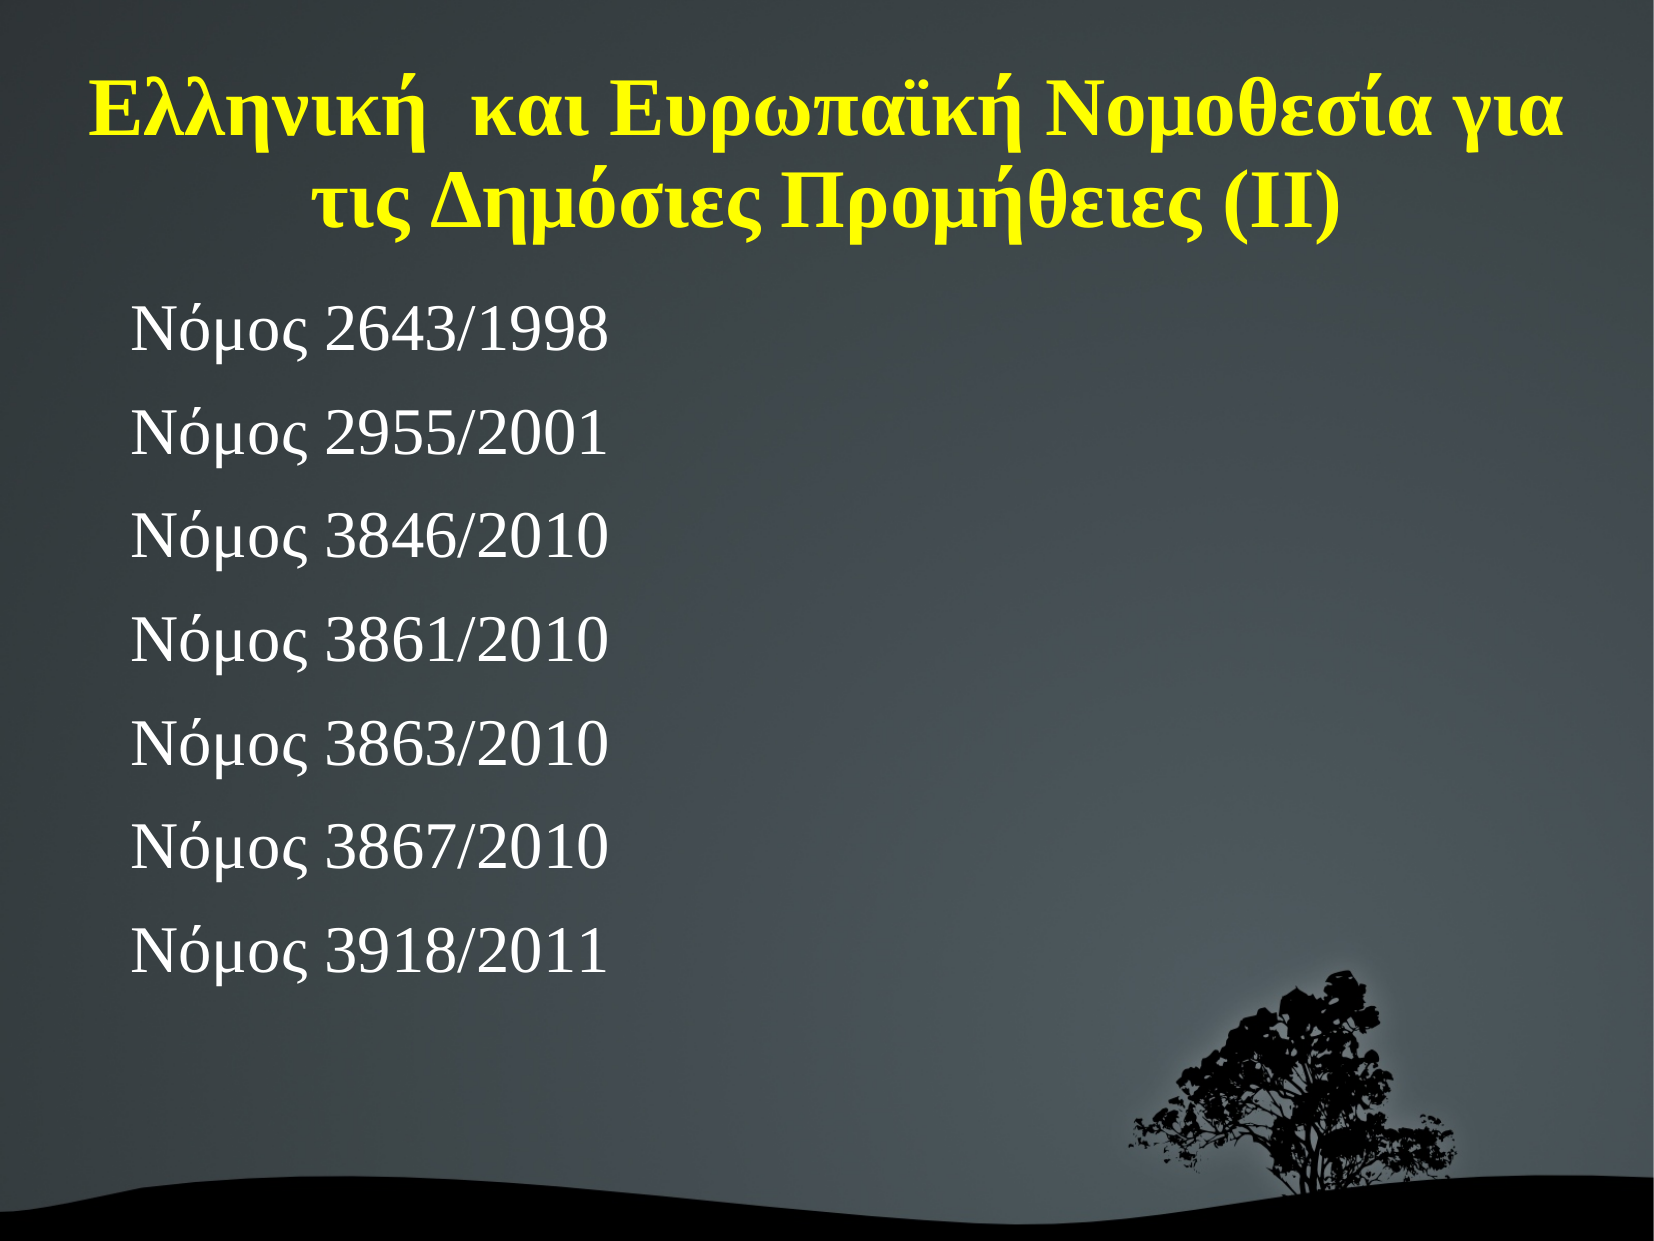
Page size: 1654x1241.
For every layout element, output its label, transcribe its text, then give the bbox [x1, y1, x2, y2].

title Ελληνική και Ευρωπαϊκή Νομοθεσία για τις Δημόσιες Προμήθειες (ΙI) [82, 56, 1571, 250]
list Νόμος 2643/1998 Νόμος 2955/2001 Νόμος 3846/2010 Νόμος 3861/2010 Νόμος 3863/2010 Νόμος 3867/2010 Νόμος 3918/2011 [112, 187, 1576, 1241]
picture [0, 0, 1654, 1241]
